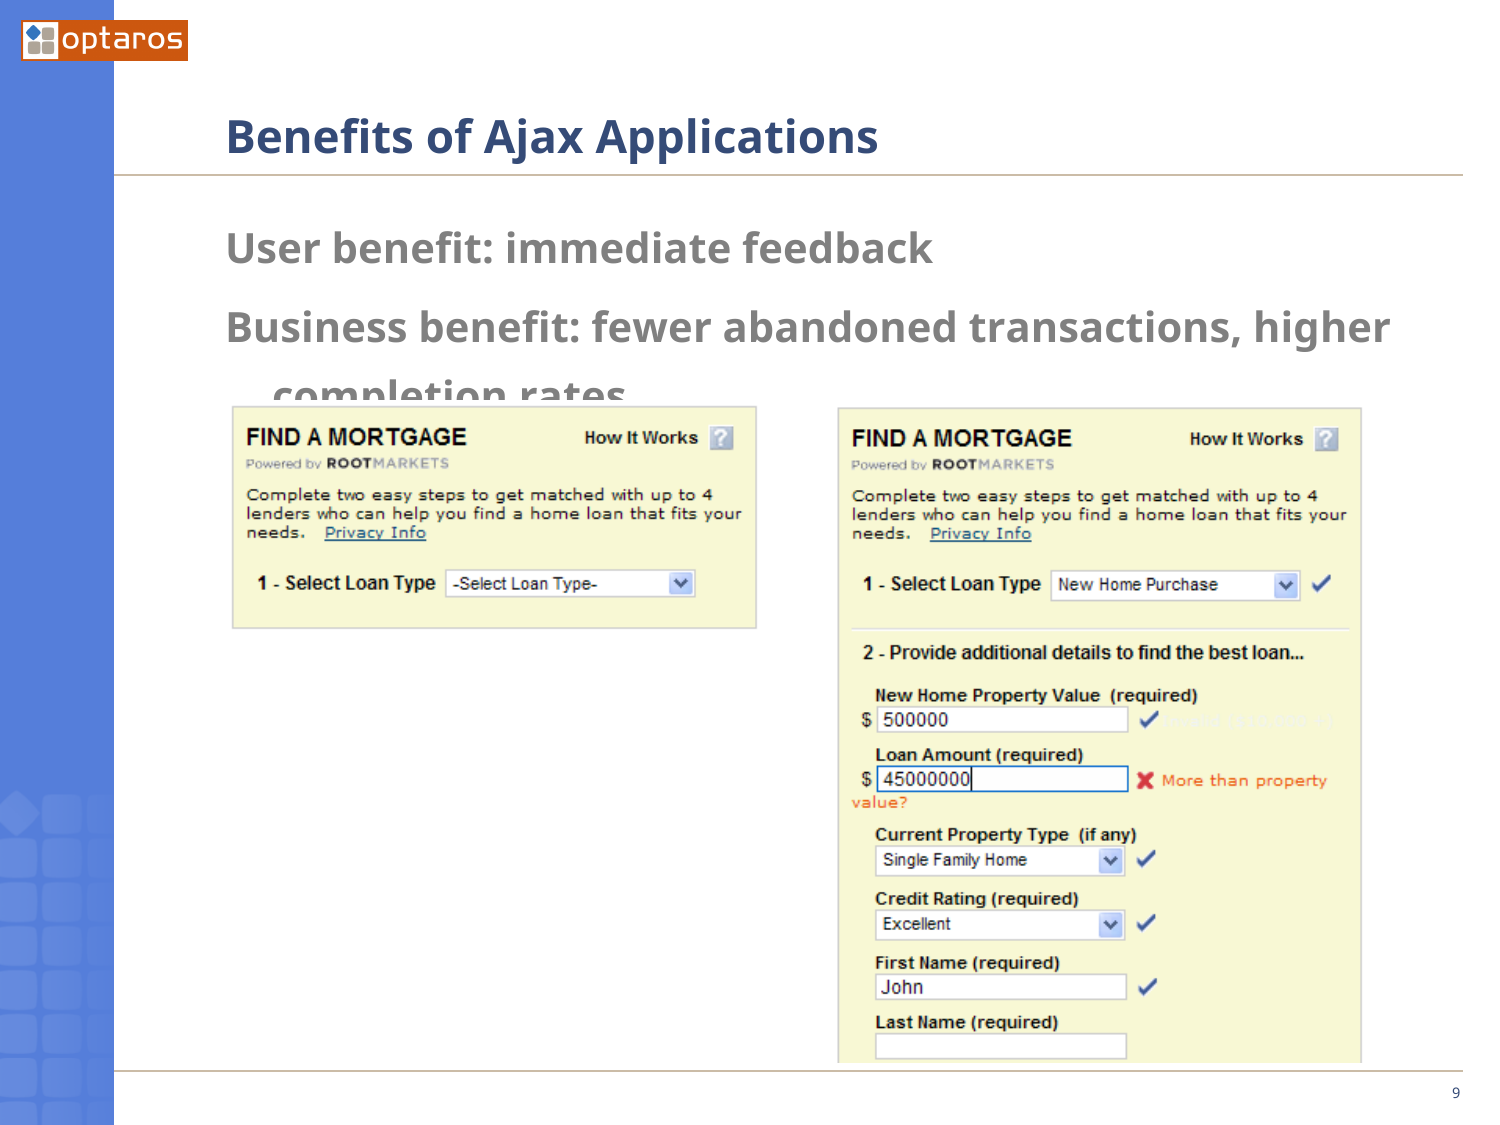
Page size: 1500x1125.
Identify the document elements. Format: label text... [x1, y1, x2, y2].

picture [226, 400, 765, 637]
picture [0, 0, 188, 1125]
title Benefits of Ajax Applications [224, 37, 1463, 175]
picture [830, 403, 1370, 1063]
list User benefit: immediate feedback Business benefit: fewer abandoned transactions, higher completion rates [224, 199, 1463, 988]
